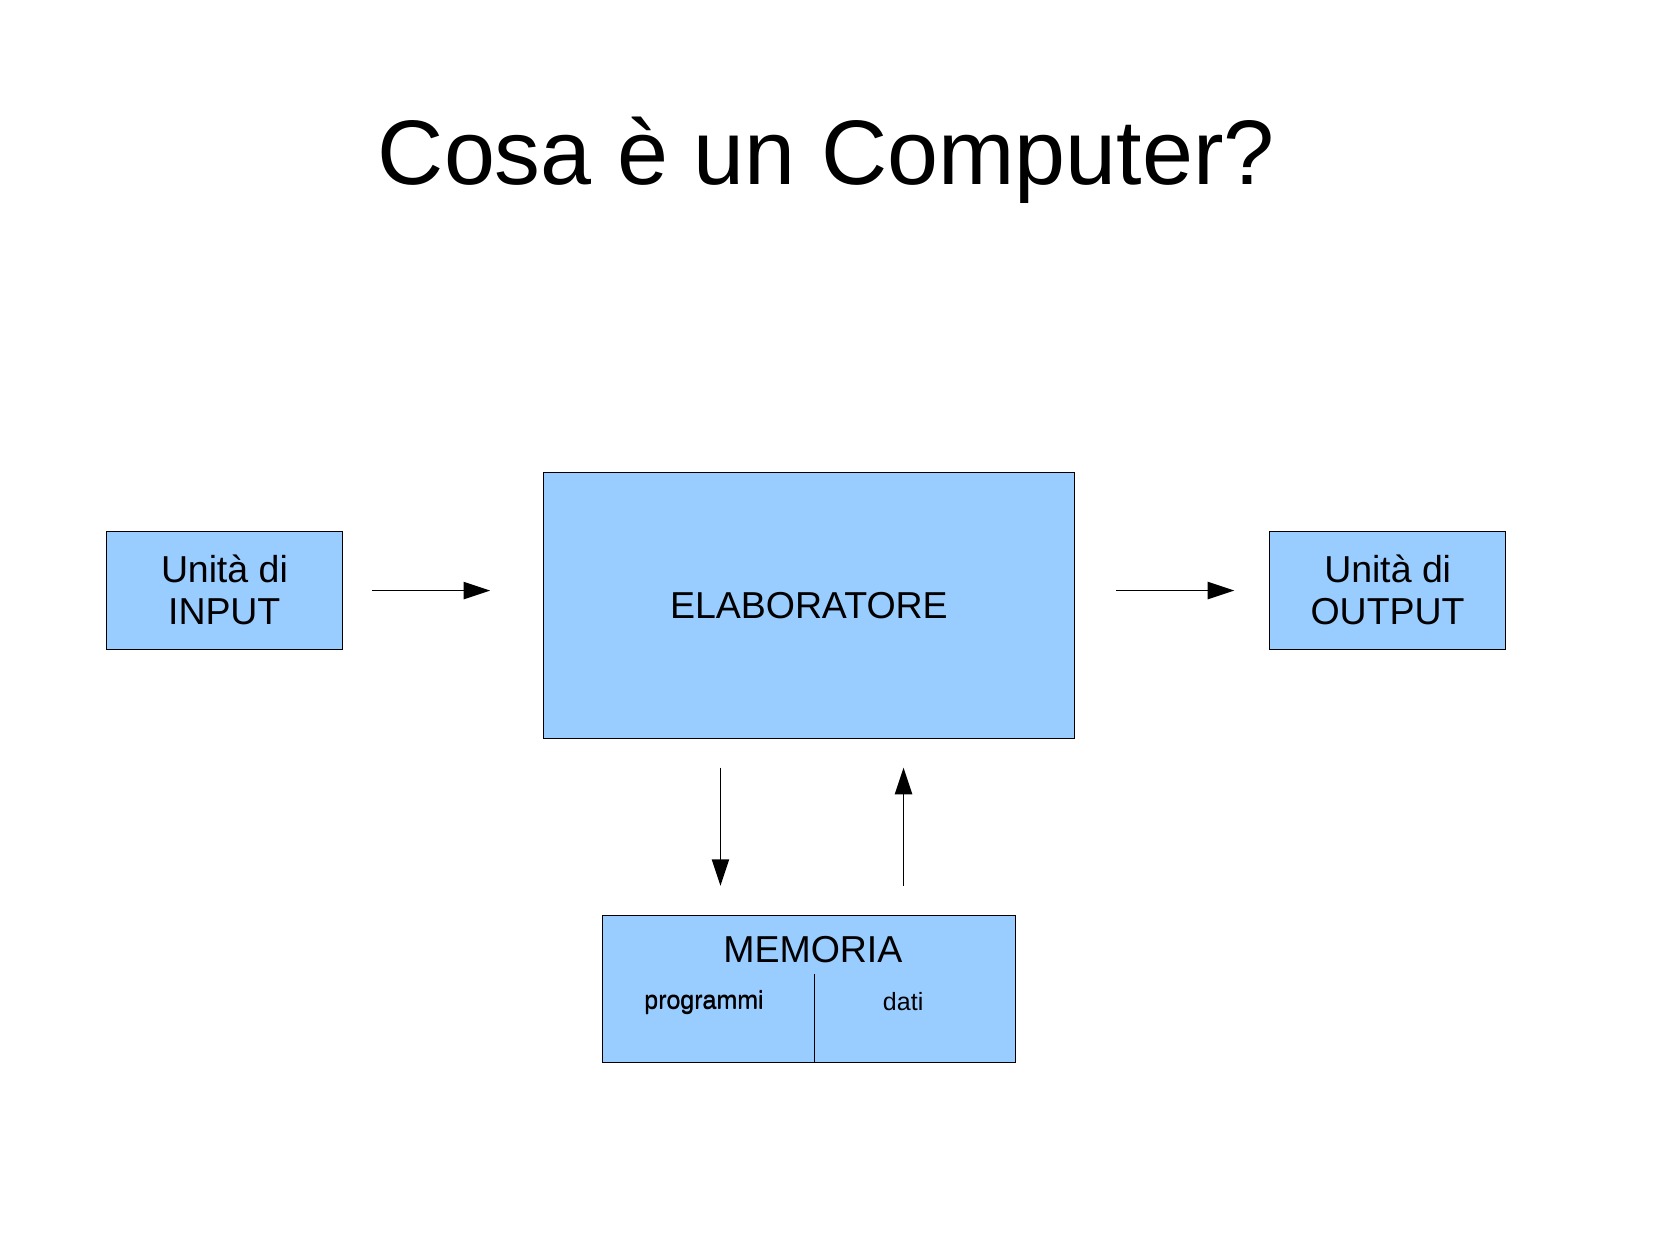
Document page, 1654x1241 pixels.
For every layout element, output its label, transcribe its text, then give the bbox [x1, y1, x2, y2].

text_box dati [868, 980, 939, 1024]
text_box [602, 915, 1016, 1063]
text_box Unità di OUTPUT [1269, 531, 1506, 650]
text_box MEMORIA [708, 921, 917, 981]
text_box ELABORATORE [543, 472, 1075, 739]
text_box programmi [629, 978, 780, 1022]
text_box Unità di INPUT [106, 531, 343, 650]
title Cosa è un Computer? [82, 56, 1571, 250]
